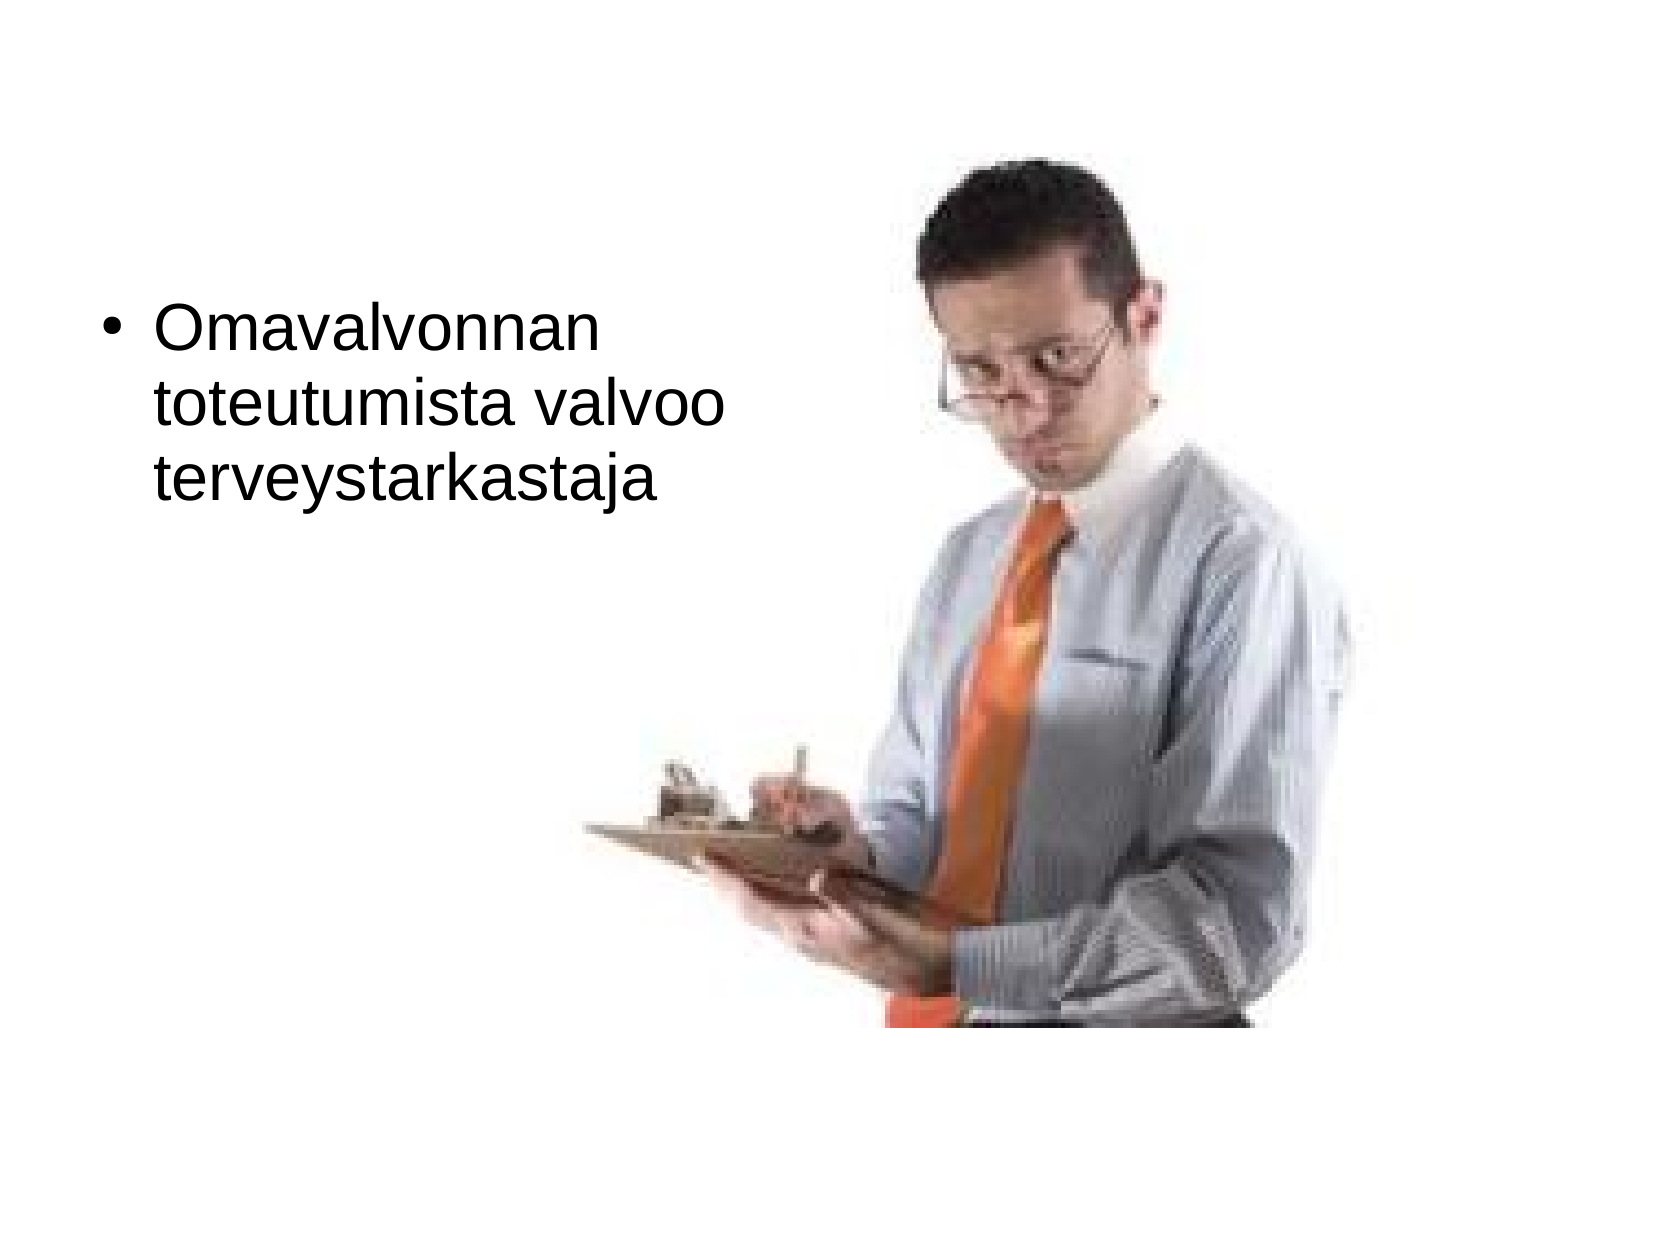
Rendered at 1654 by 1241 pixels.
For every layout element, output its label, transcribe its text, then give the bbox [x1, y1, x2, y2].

list Omavalvonnan toteutumista valvoo terveystarkastaja [82, 290, 809, 1010]
picture [358, 153, 1654, 1028]
